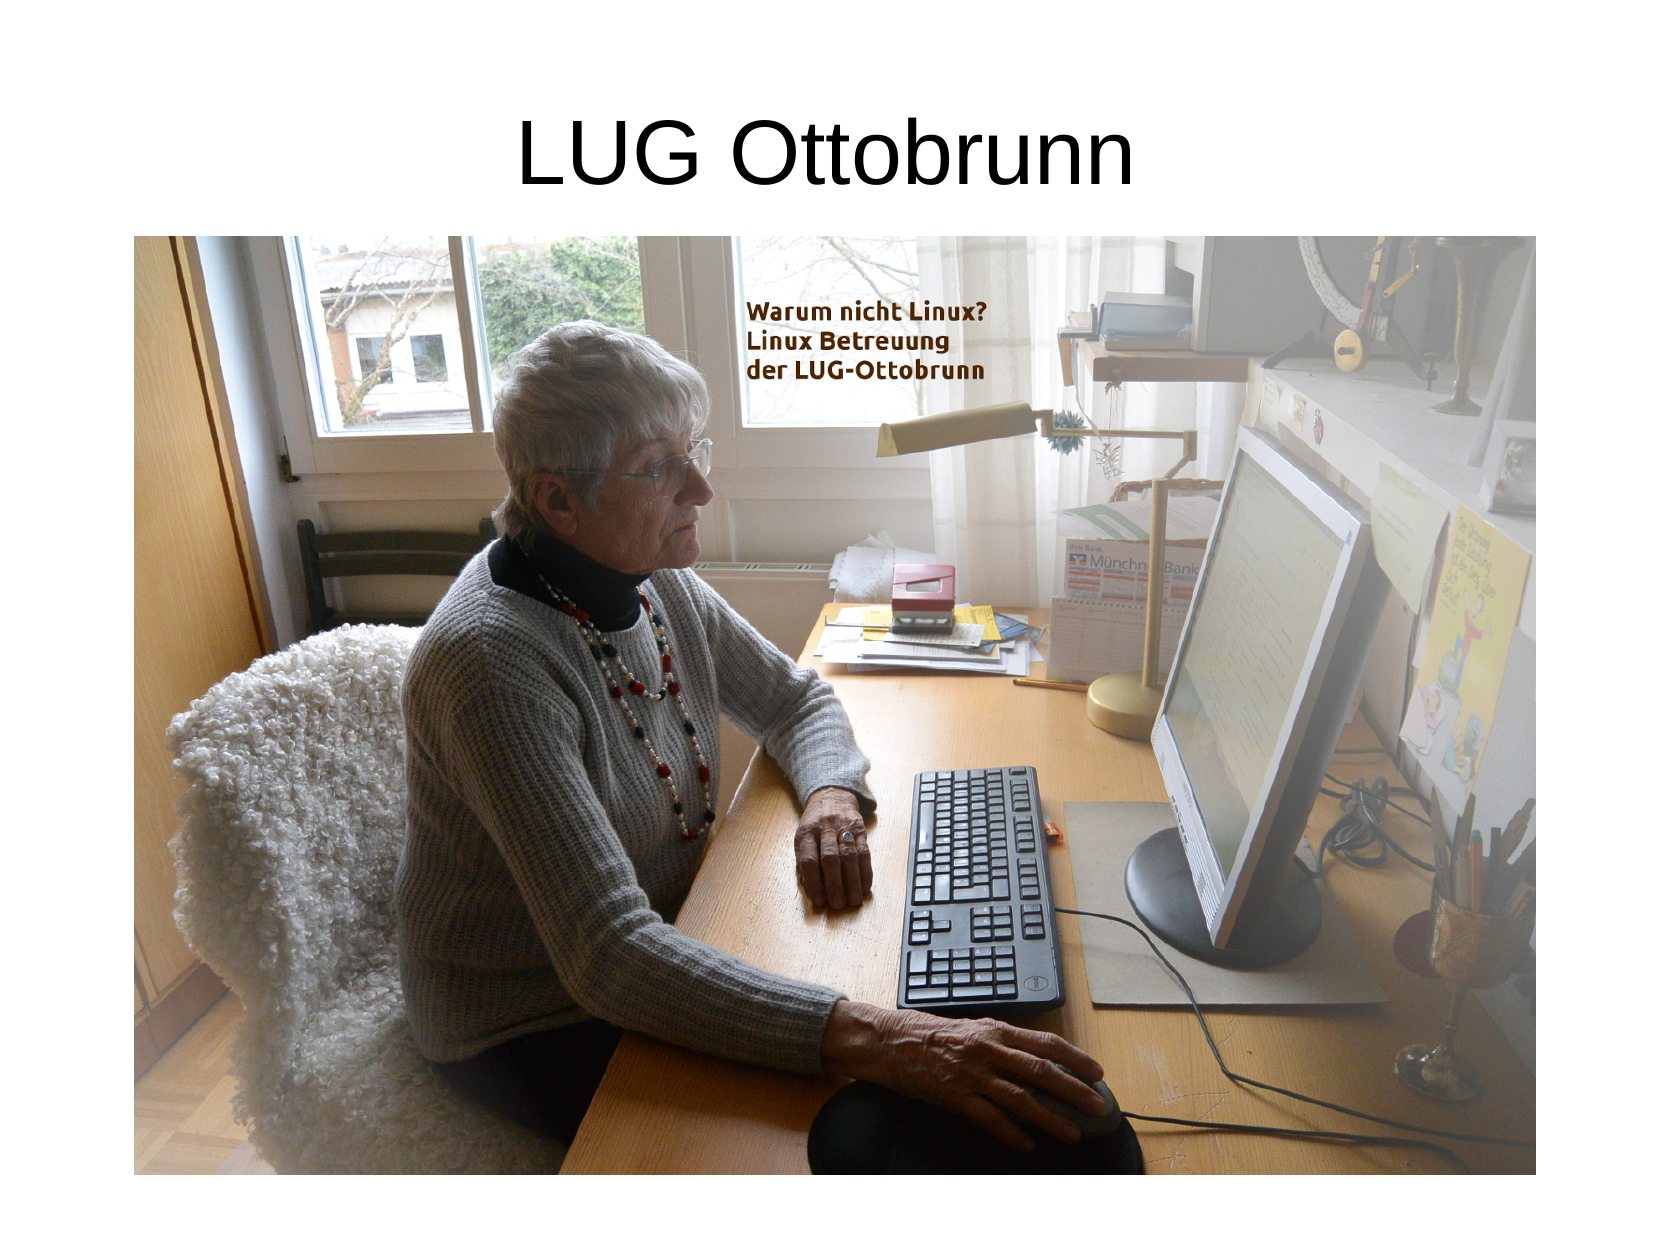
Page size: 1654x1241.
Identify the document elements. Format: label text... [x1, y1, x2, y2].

picture [134, 236, 1536, 1175]
title LUG Ottobrunn [82, 49, 1571, 257]
